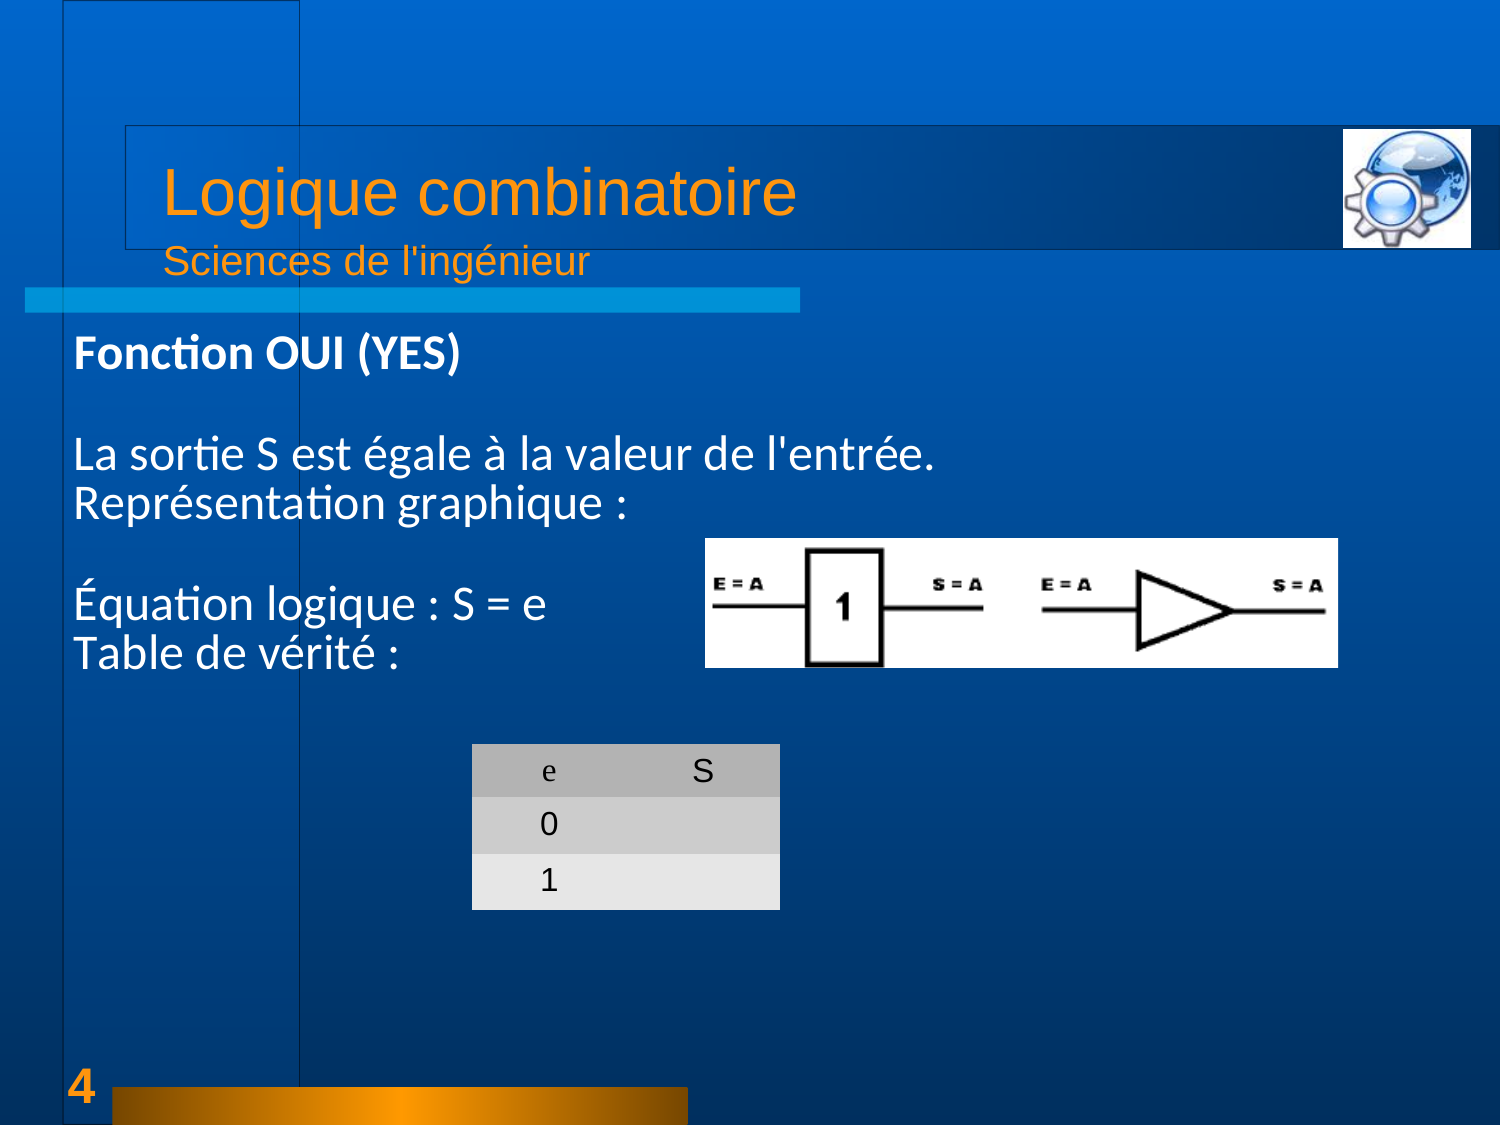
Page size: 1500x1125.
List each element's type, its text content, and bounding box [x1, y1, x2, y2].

table_cell 0 [472, 797, 626, 854]
table_cell [626, 854, 780, 910]
text_box Fonction OUI (YES) La sortie S est égale à la valeur de l'entrée. Représentation graphique : Équation logique : S = e Table de vérité : [59, 325, 1388, 828]
table_header S [626, 744, 780, 797]
picture [1343, 129, 1471, 248]
picture [705, 538, 1339, 668]
table_header e [472, 744, 626, 797]
table_cell [626, 797, 780, 854]
table_cell 1 [472, 854, 626, 910]
